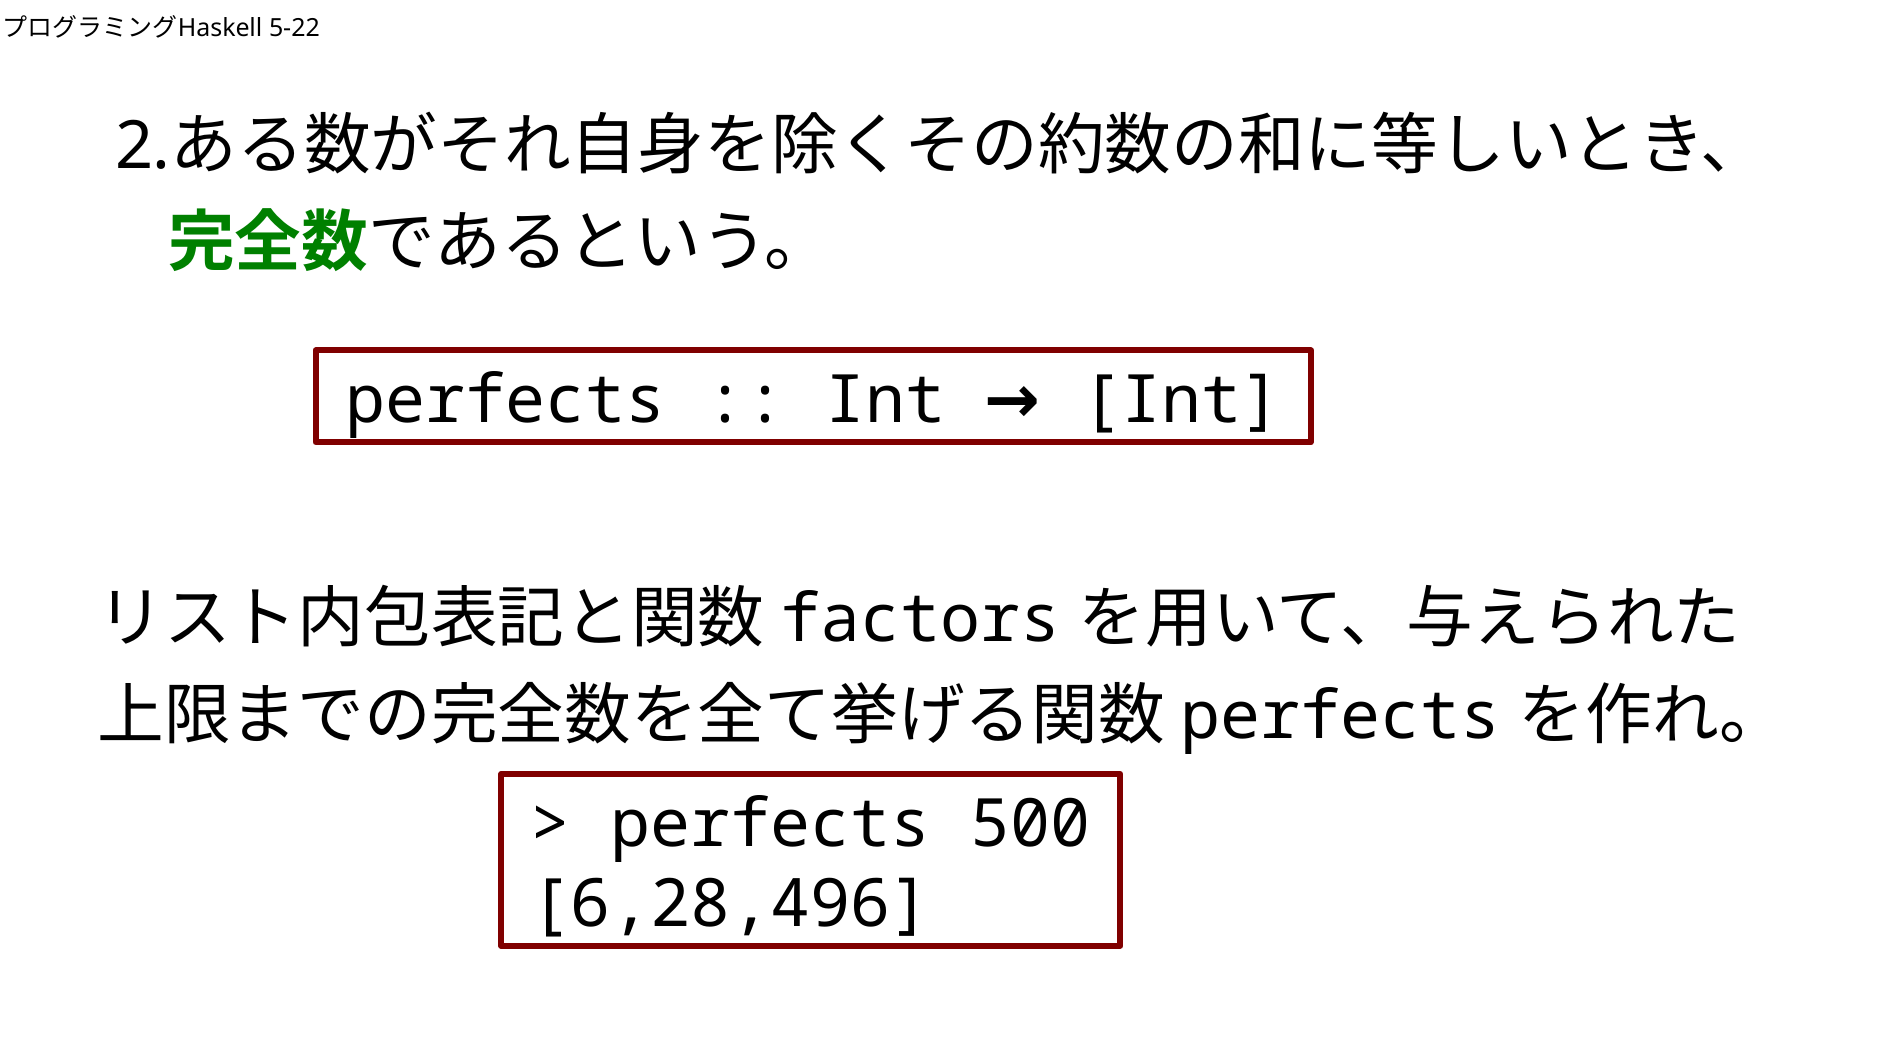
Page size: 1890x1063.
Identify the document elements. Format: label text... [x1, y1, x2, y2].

list リスト内包表記と関数 factors を用いて、与えられた上限までの完全数を全て挙げる関数 perfects を作れ。 [94, 561, 1796, 724]
list ある数がそれ自身を除くその約数の和に等しいとき、完全数であるという。 [94, 88, 1796, 228]
text_box > perfects 500 [6,28,496] [501, 773, 1121, 946]
text_box perfects :: Int → [Int] [315, 350, 1311, 443]
